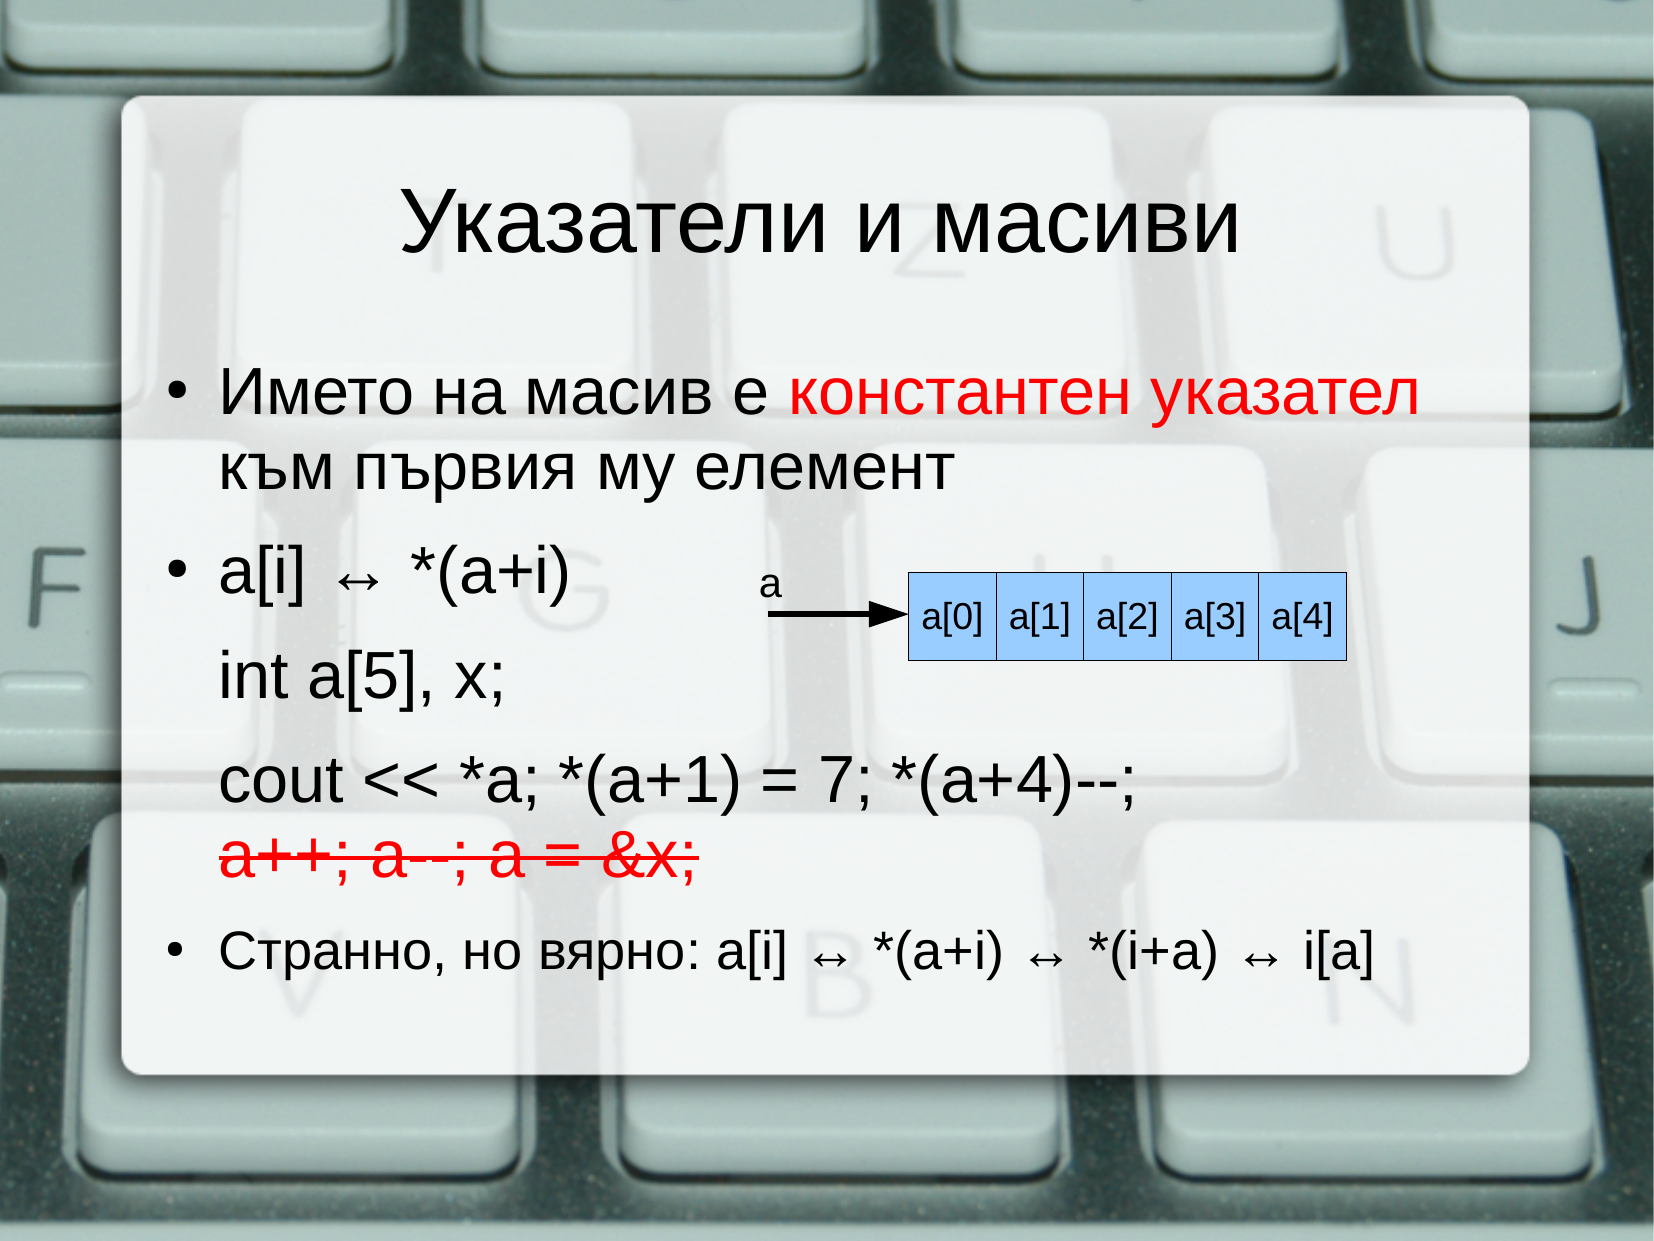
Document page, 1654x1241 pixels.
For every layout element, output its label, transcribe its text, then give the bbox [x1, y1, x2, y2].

text_box a[4] [1258, 572, 1347, 661]
picture [0, 0, 1654, 1241]
title Указатели и масиви [135, 117, 1506, 325]
text_box a[0] [908, 572, 996, 661]
text_box a[1] [996, 572, 1083, 661]
text_box a[2] [1083, 572, 1171, 661]
text_box a[3] [1171, 572, 1258, 661]
list Името на масив е константен указател към първия му елемент a[i] ↔ *(a+i) int a[5], x; cout << *a; *(a+1) = 7; *(a+4)--; a++; a--; a = &x; Странно, но вярно: a[i] ↔ *(a+i) ↔ *(i+a) ↔ i[a] [147, 354, 1506, 1074]
text_box a [744, 552, 804, 615]
